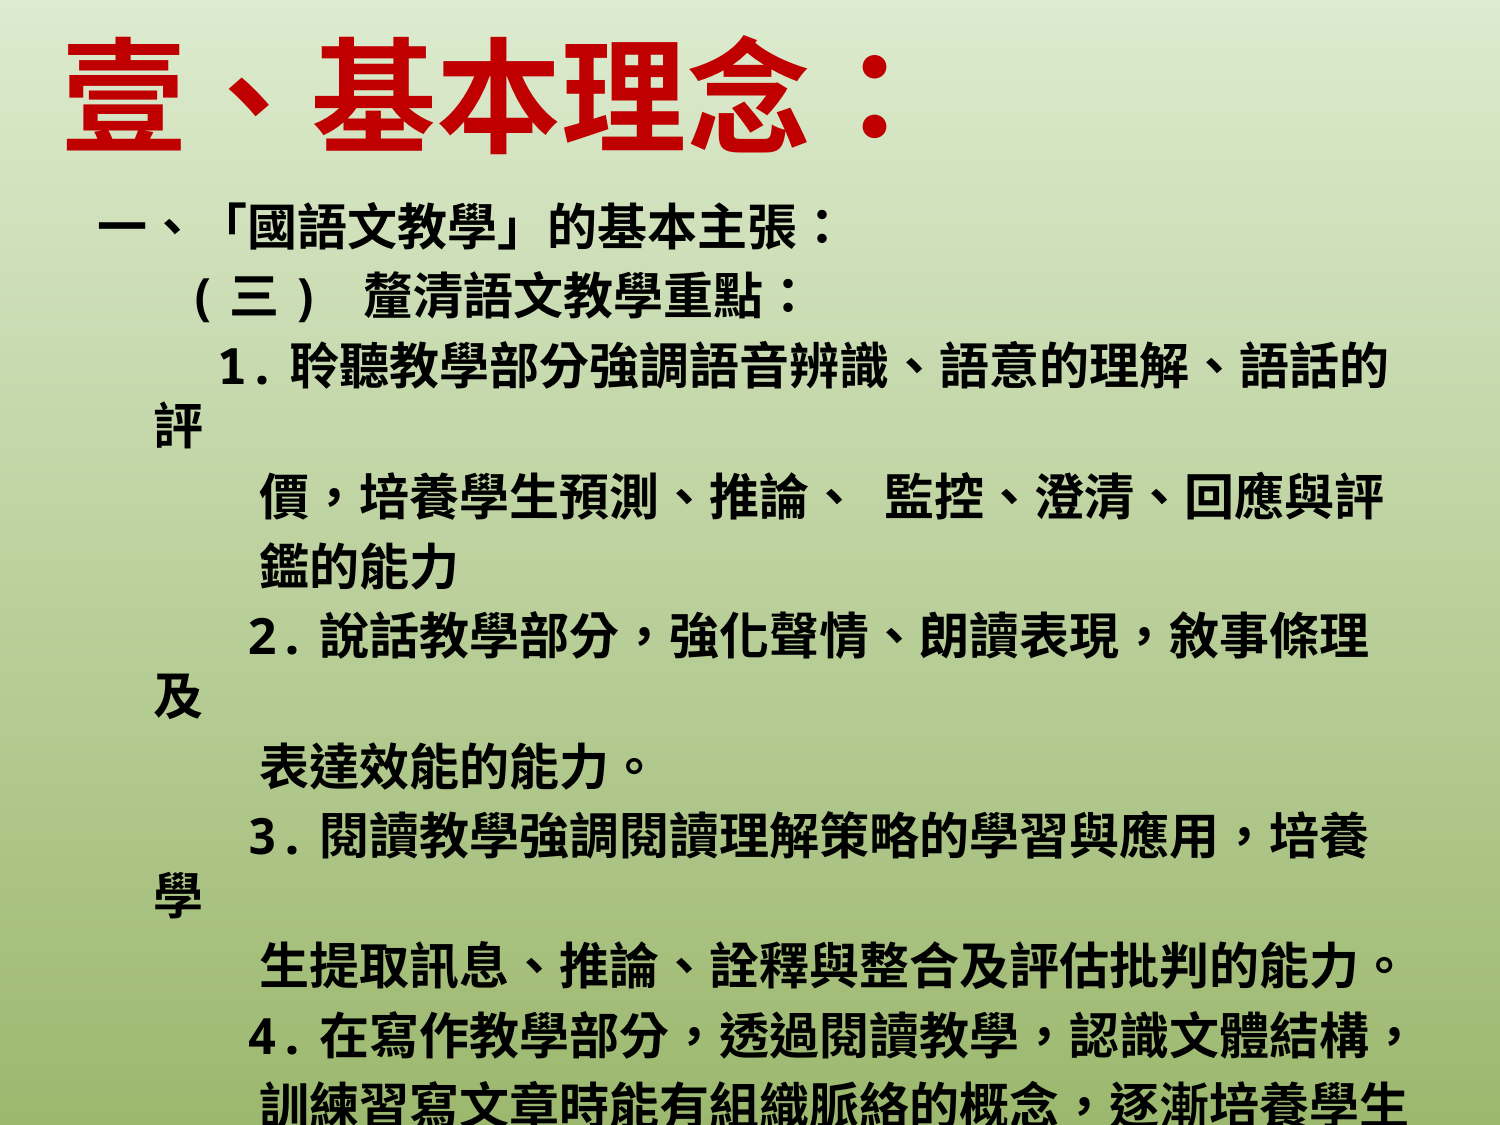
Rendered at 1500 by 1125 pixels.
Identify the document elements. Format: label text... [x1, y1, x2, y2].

list 一、「國語文教學」的基本主張： (三) 釐清語文教學重點： 1.聆聽教學部分強調語音辨識、語意的理解、語話的評 價，培養學生預測、推論、 監控、澄清、回應與評 鑑的能力 2.說話教學部分，強化聲情、朗讀表現，敘事條理及 表達效能的能力。 3.閱讀教學強調閱讀理解策略的學習與應用，培養學 生提取訊息、推論、詮釋與整合及評估批判的能力。 4.在寫作教學部分，透過閱讀教學，認識文體結構， 訓練習寫文章時能有組織脈絡的概念，逐漸培養學生 思考、理解、推理、協調、討論、欣賞與創作的能力。 [82, 187, 1432, 930]
title 壹、基本理念： [46, 0, 1397, 188]
